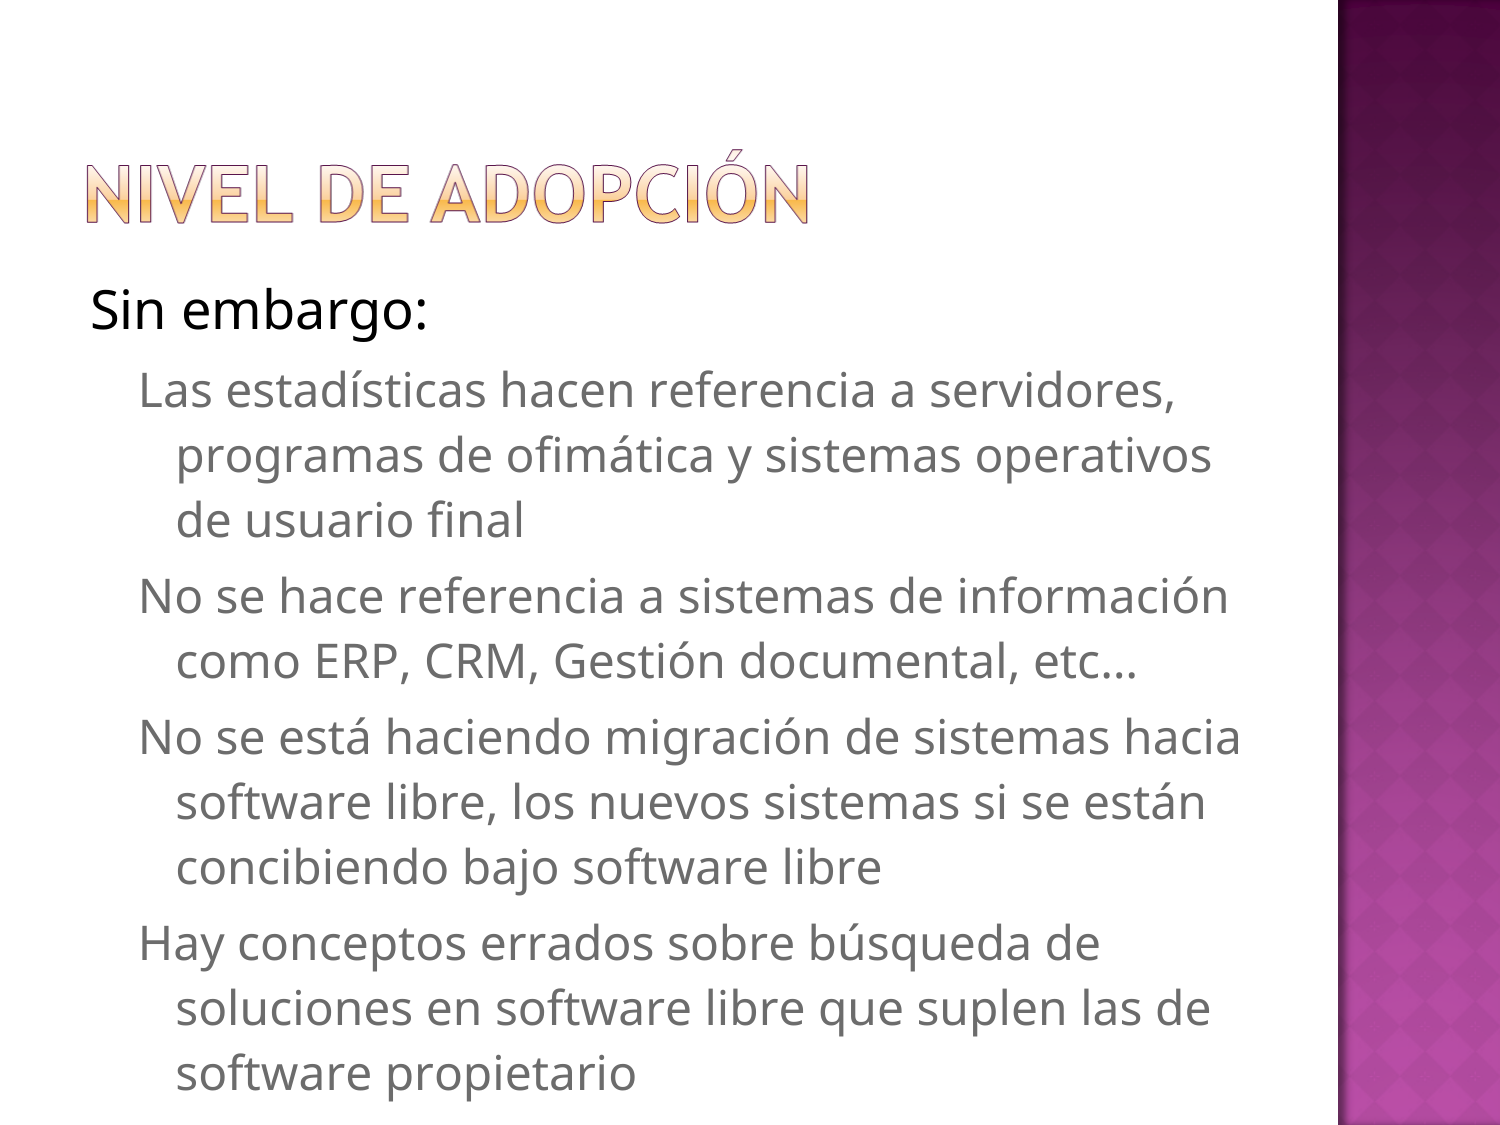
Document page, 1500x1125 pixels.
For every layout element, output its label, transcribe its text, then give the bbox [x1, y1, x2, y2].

list Sin embargo: Las estadísticas hacen referencia a servidores, programas de ofimática y sistemas operativos de usuario final No se hace referencia a sistemas de información como ERP, CRM, Gestión documental, etc… No se está haciendo migración de sistemas hacia software libre, los nuevos sistemas si se están concibiendo bajo software libre Hay conceptos errados sobre búsqueda de soluciones en software libre que suplen las de software propietario [75, 263, 1263, 1060]
picture [1337, 0, 1500, 1125]
text_box [34, 52, 1265, 241]
